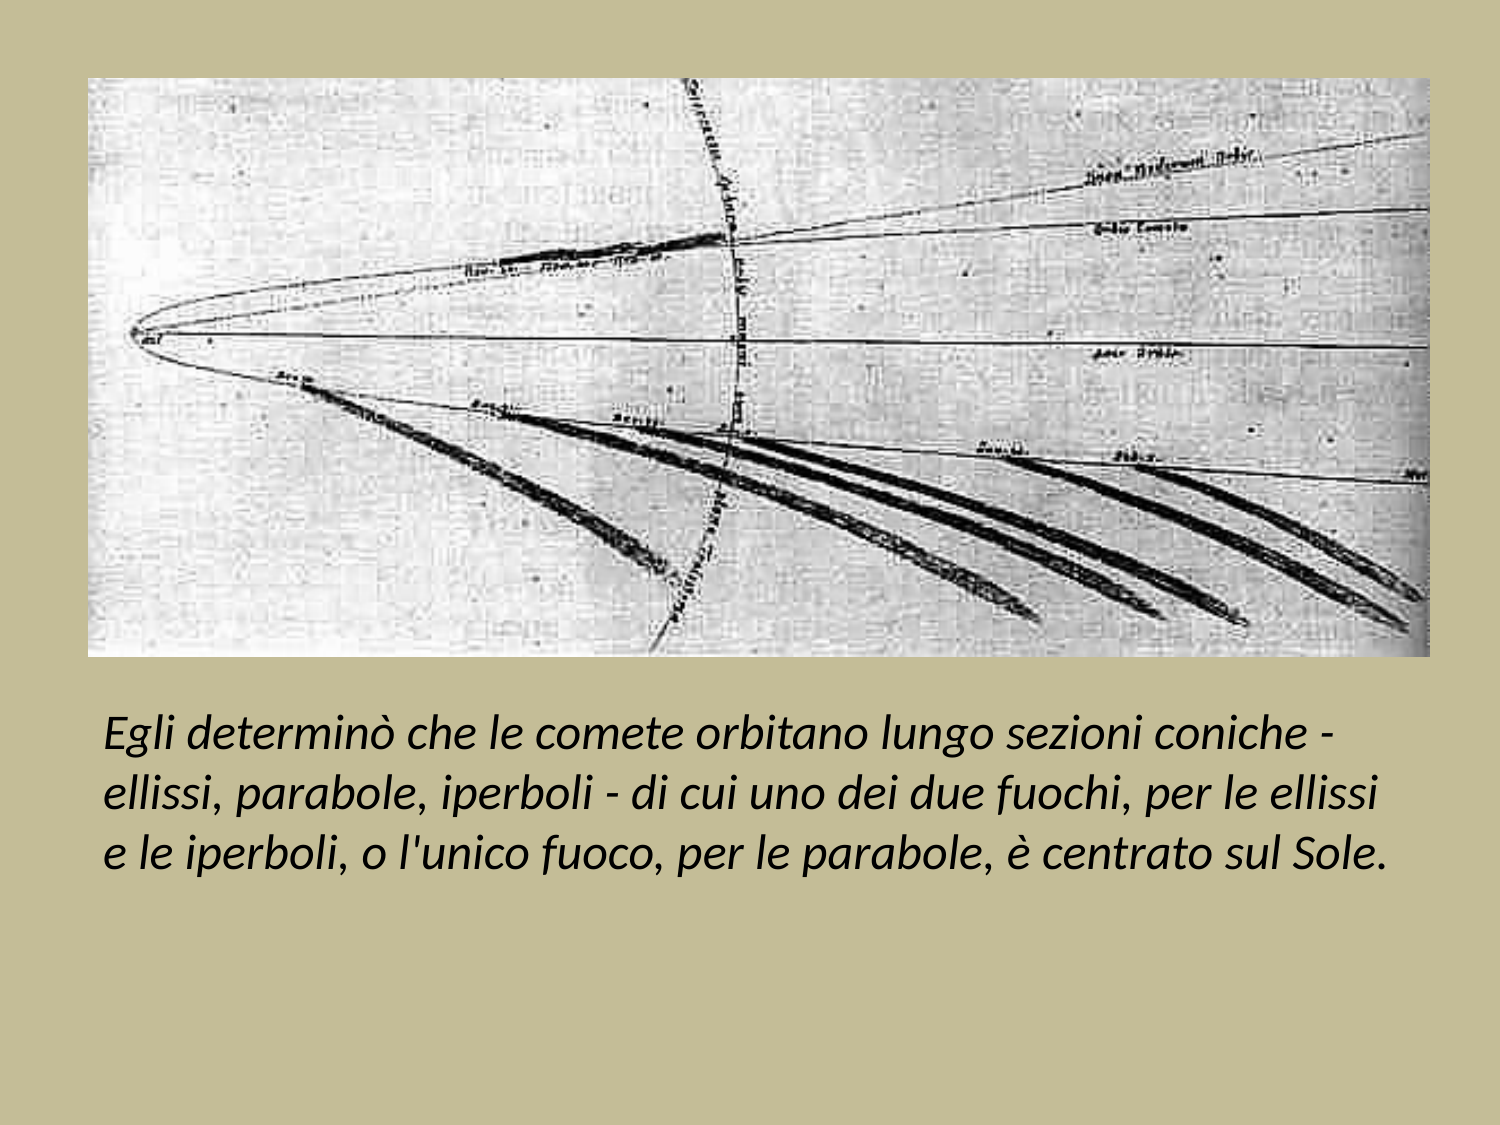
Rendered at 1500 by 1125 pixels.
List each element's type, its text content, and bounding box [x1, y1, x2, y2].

text_box Egli determinò che le comete orbitano lungo sezioni coniche - ellissi, parabole, iperboli - di cui uno dei due fuochi, per le ellissi e le iperboli, o l'unico fuoco, per le parabole, è centrato sul Sole. [88, 692, 1412, 888]
picture [88, 78, 1430, 657]
